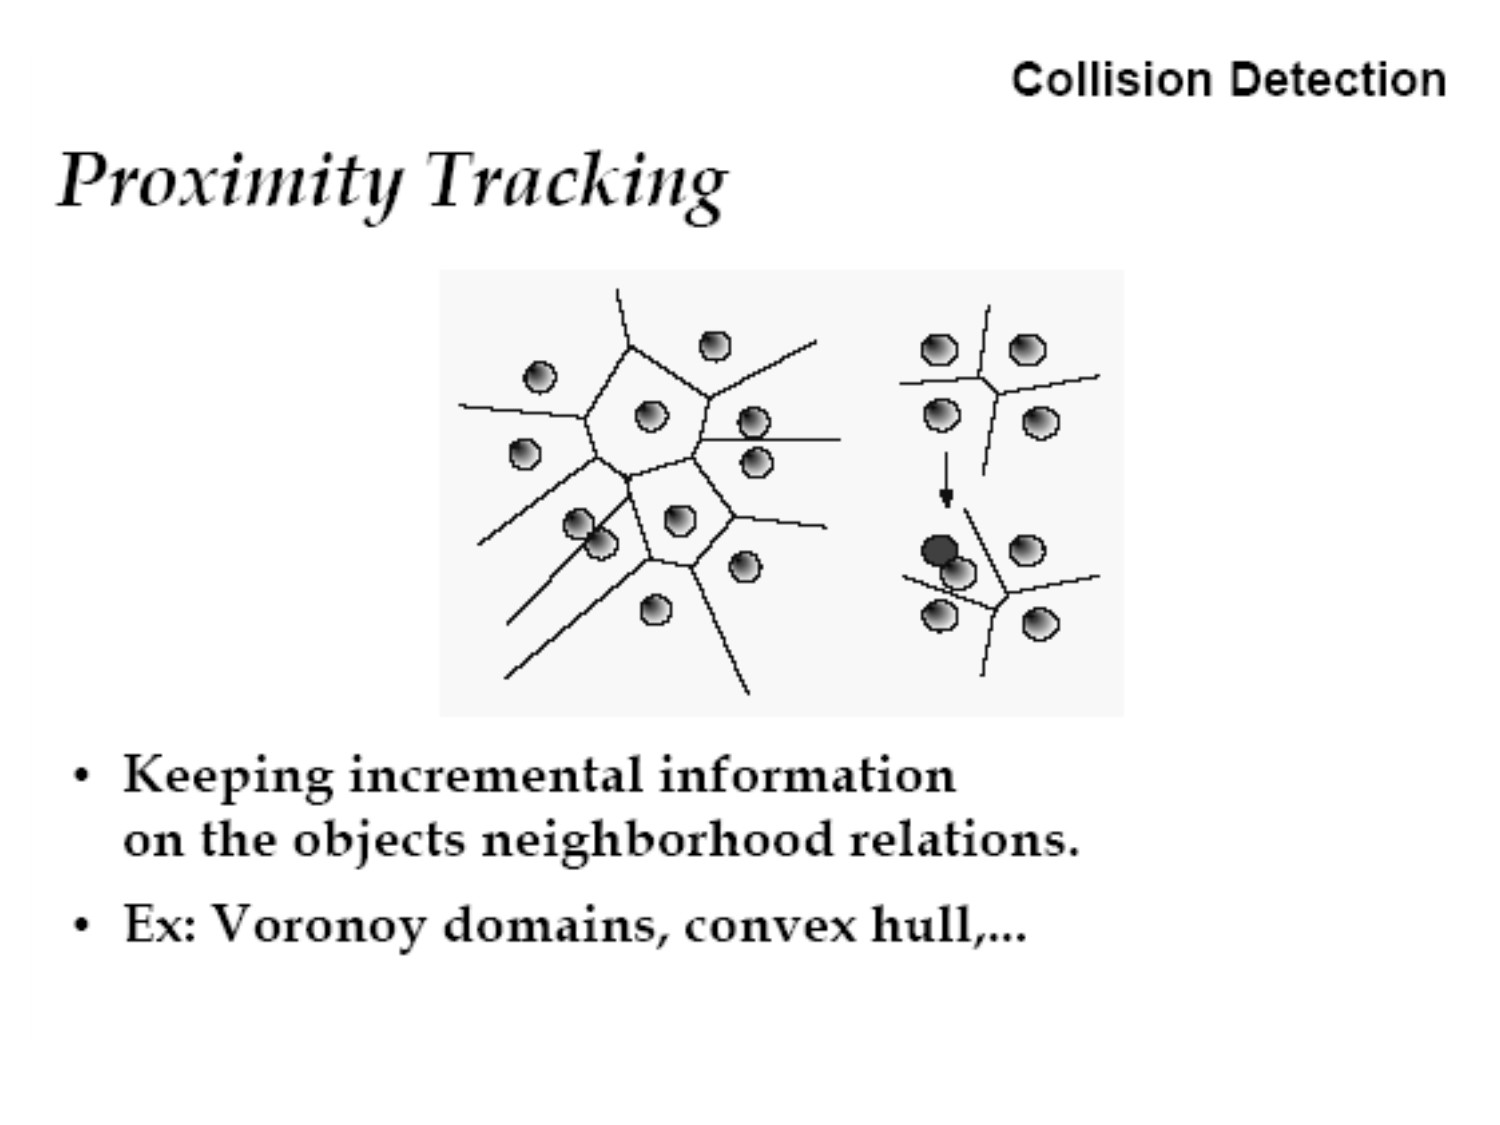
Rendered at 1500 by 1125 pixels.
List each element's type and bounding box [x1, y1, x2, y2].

picture [29, 54, 1459, 1044]
